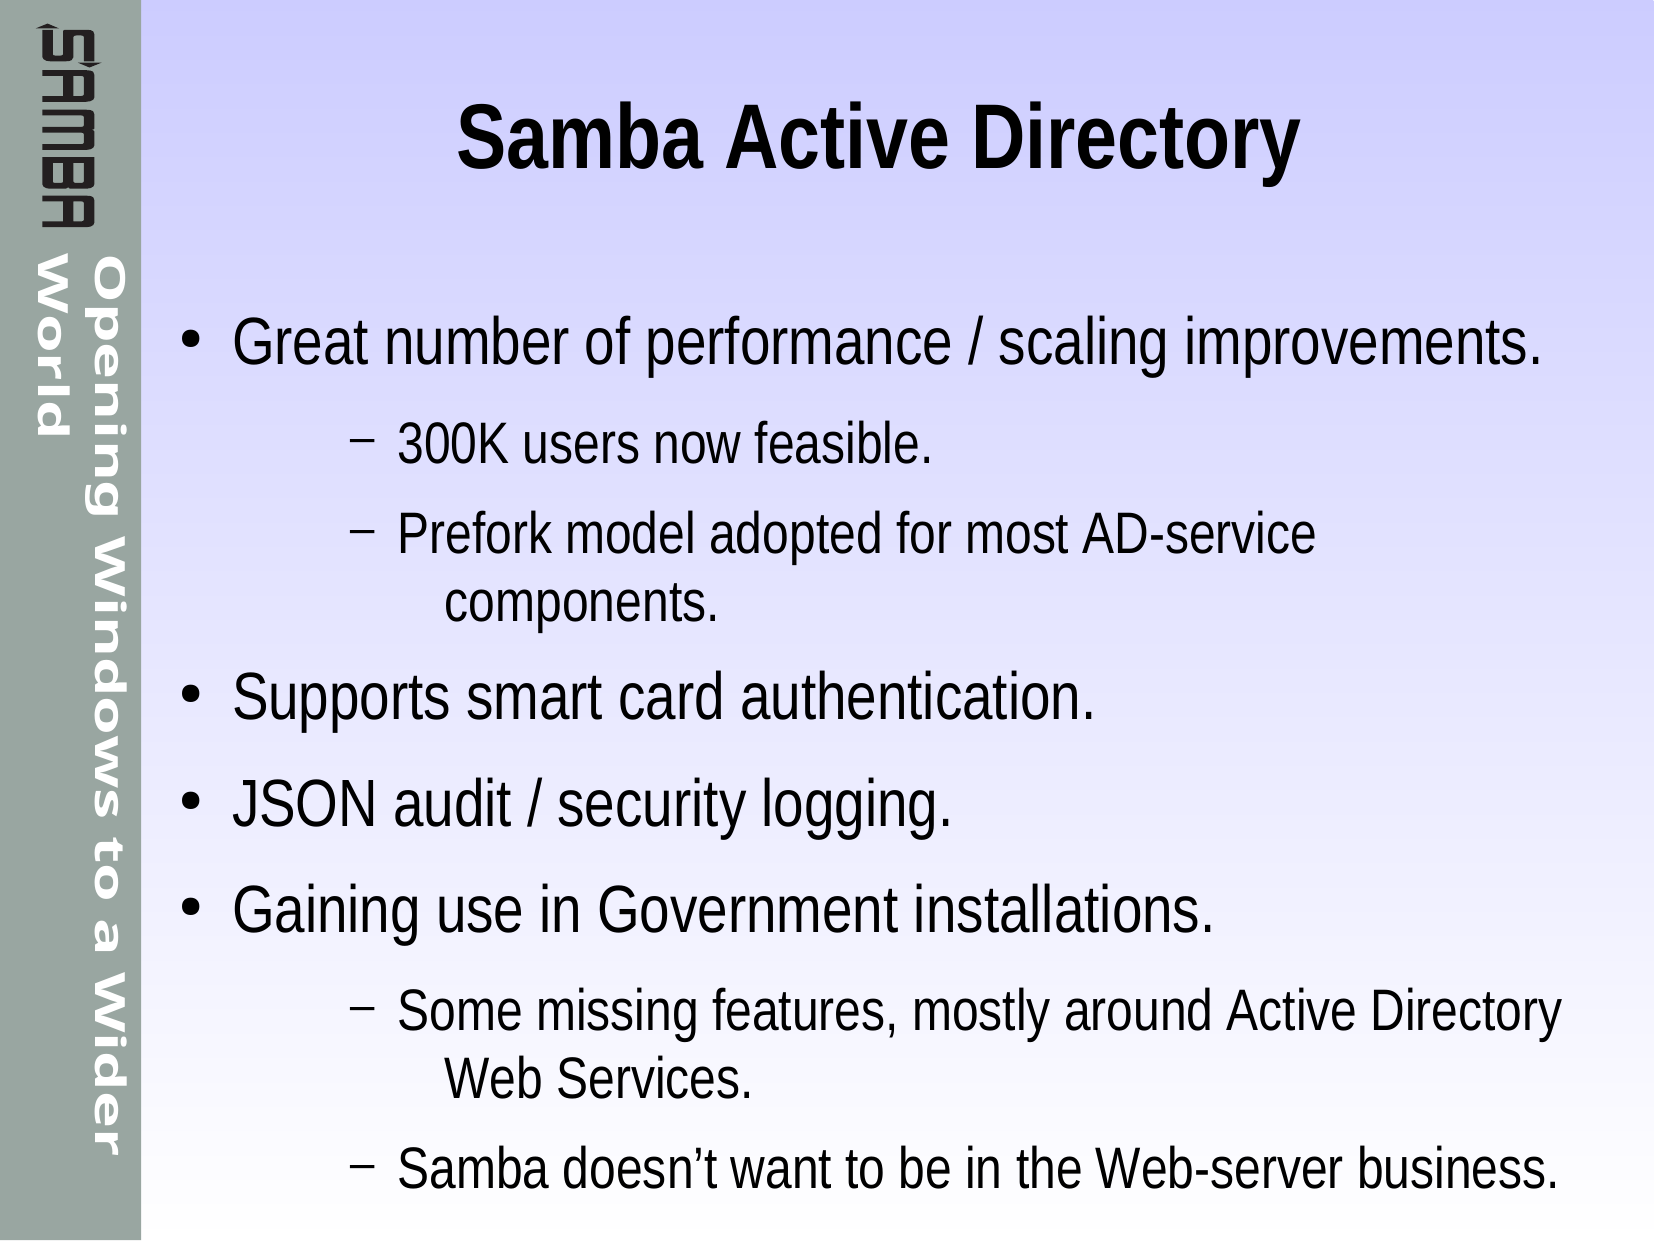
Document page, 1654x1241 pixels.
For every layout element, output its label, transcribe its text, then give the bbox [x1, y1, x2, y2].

title Samba Active Directory [173, 31, 1586, 239]
list Great number of performance / scaling improvements. 300K users now feasible. Prefork model adopted for most AD-service components. Supports smart card authentication. JSON audit / security logging. Gaining use in Government installations. Some missing features, mostly around Active Directory Web Services. Samba doesn’t want to be in the Web-server business. [161, 302, 1574, 1241]
